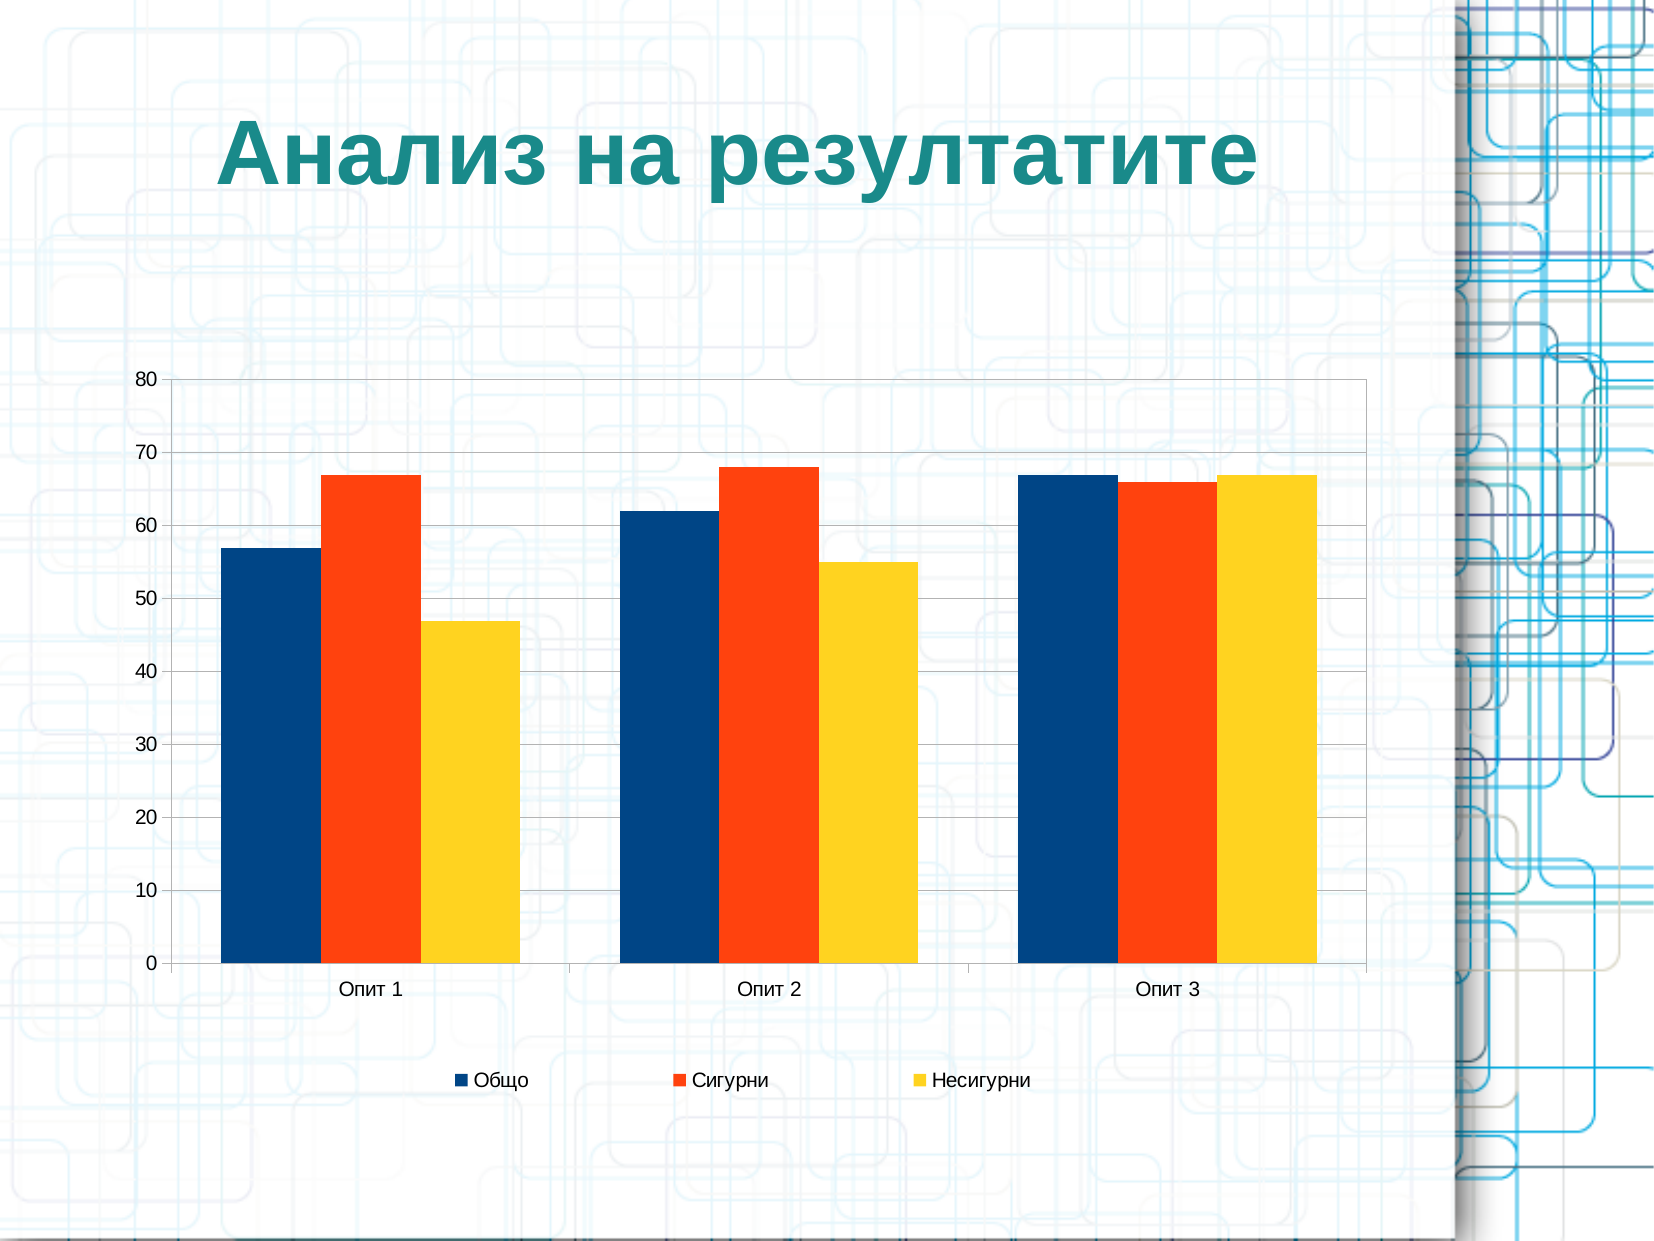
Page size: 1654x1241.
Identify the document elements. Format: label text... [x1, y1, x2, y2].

chart [81, 289, 1418, 1136]
picture [0, 0, 1654, 1241]
title Анализ на резултатите [59, 49, 1418, 257]
